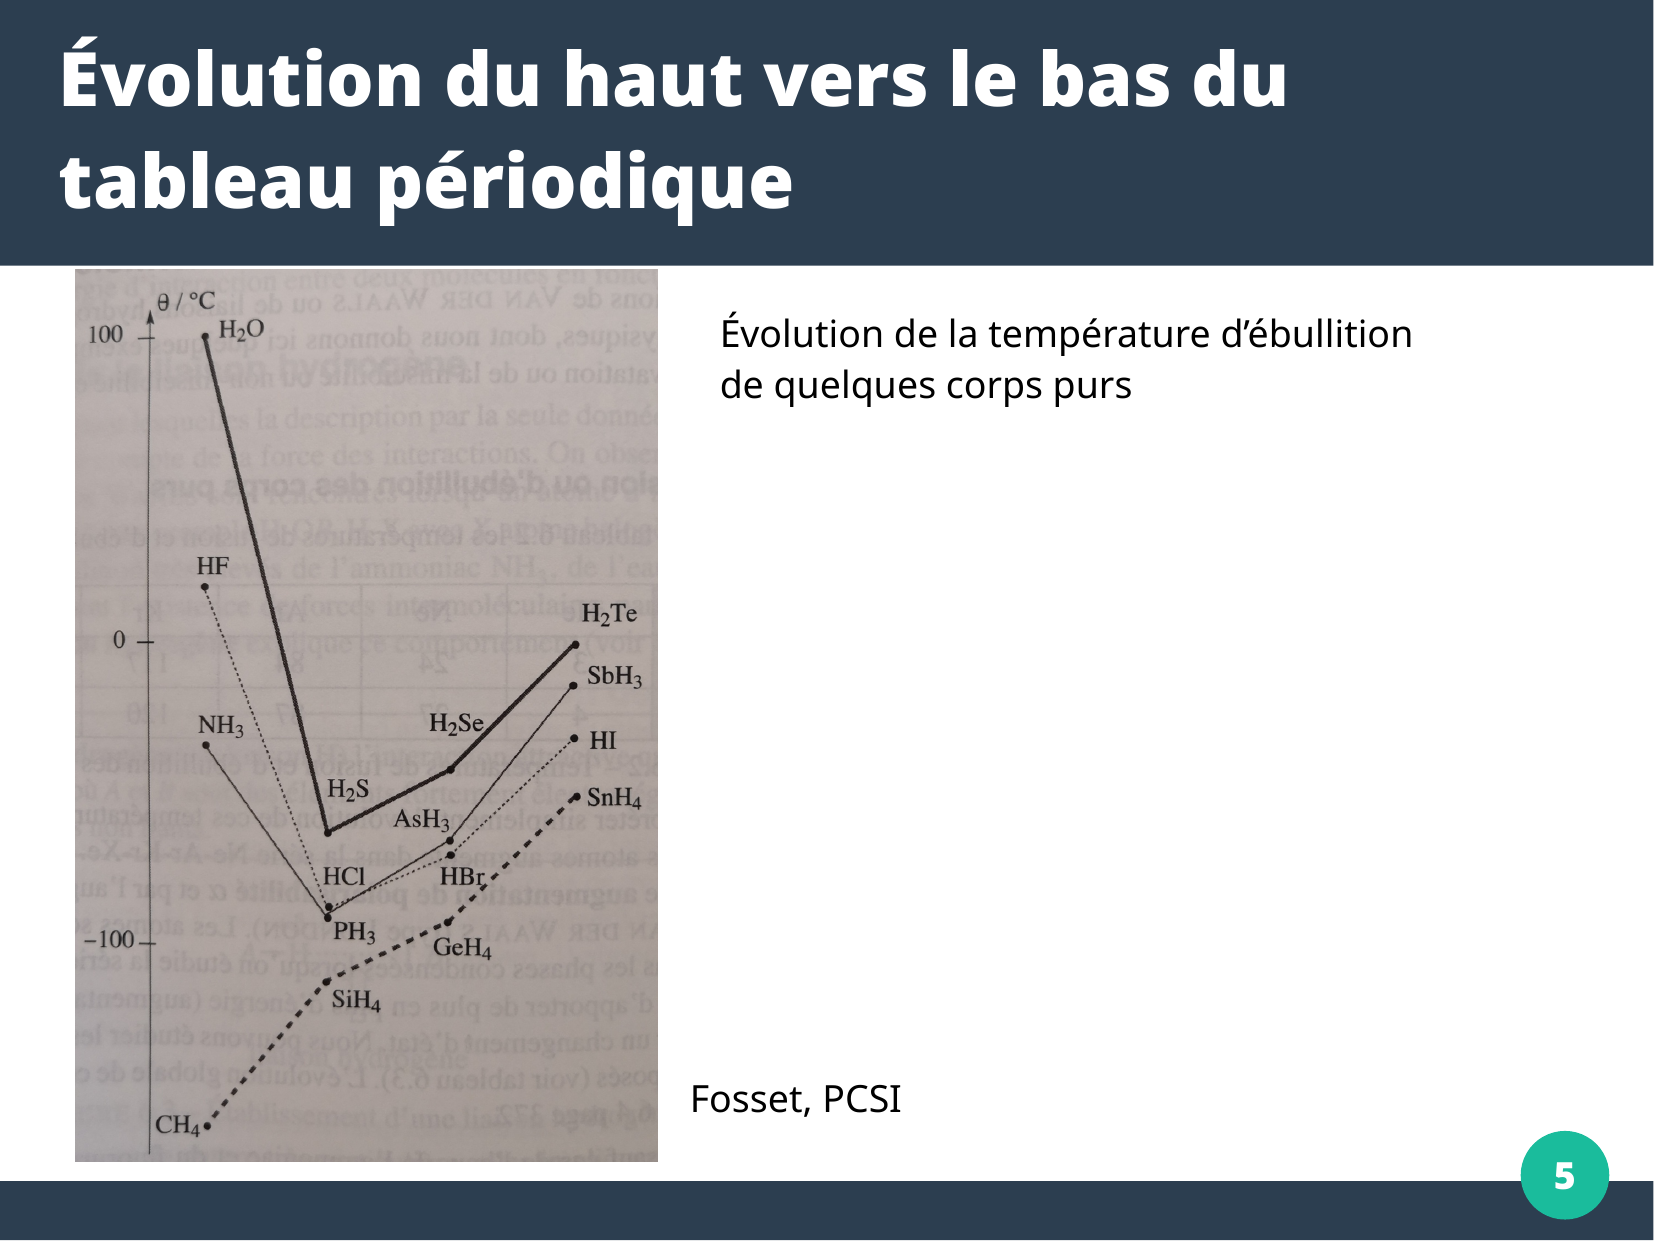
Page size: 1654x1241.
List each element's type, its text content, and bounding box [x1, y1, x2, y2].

text_box Évolution de la température d’ébullition de quelques corps purs [705, 300, 1471, 402]
picture [75, 269, 658, 1162]
text_box Fosset, PCSI [675, 1065, 1051, 1124]
title Évolution du haut vers le bas du tableau périodique [59, 49, 1595, 207]
